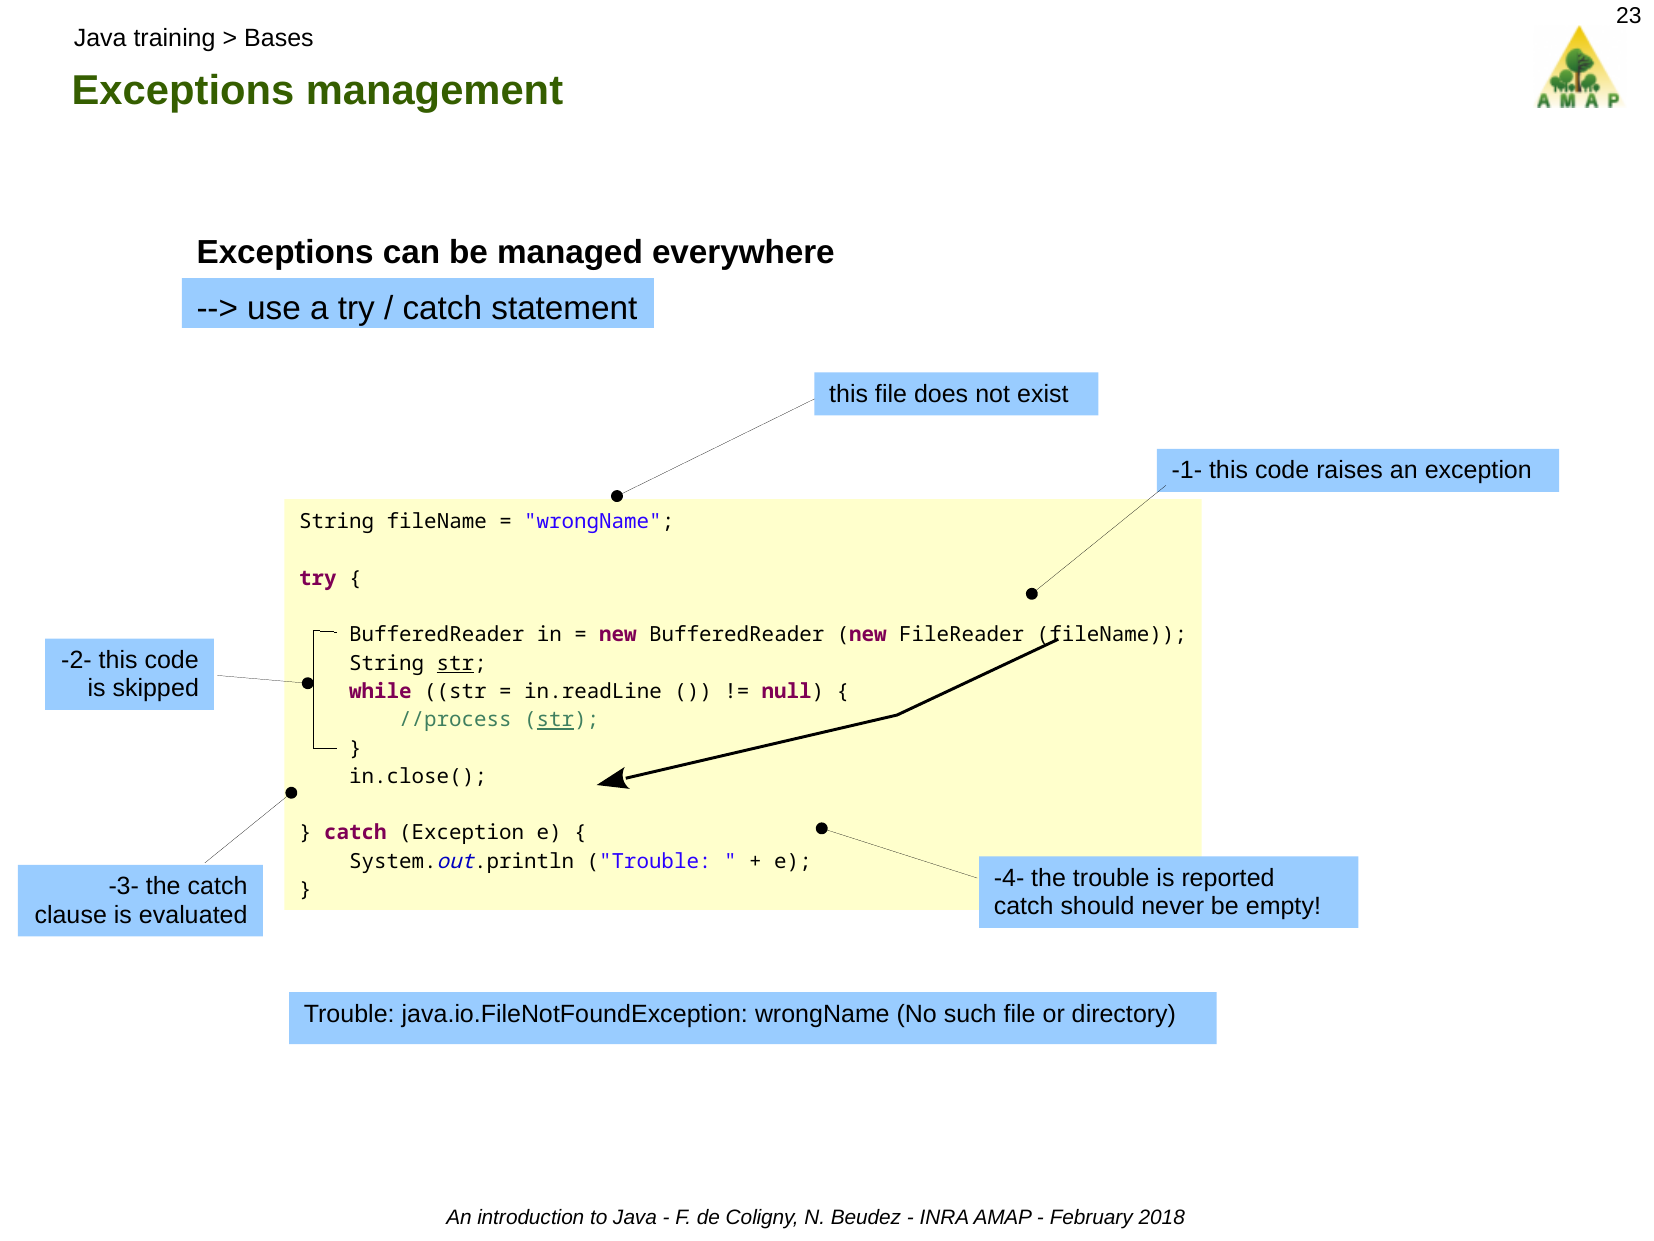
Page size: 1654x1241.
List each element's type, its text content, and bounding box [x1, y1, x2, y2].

text_box String fileName = "wrongName"; try { BufferedReader in = new BufferedReader (new FileReader (fileName)); String str; while ((str = in.readLine ()) != null) { //process (str); } in.close(); } catch (Exception e) { System.out.println ("Trouble: " + e); } [284, 499, 1202, 858]
picture [1533, 25, 1627, 108]
text_box -4- the trouble is reported catch should never be empty! [979, 856, 1359, 928]
text_box -1- this code raises an exception [1156, 448, 1560, 492]
text_box Exceptions management [56, 59, 1120, 121]
text_box -3- the catch clause is evaluated [17, 864, 263, 937]
text_box this file does not exist [814, 372, 1099, 416]
text_box Trouble: java.io.FileNotFoundException: wrongName (No such file or directory) [289, 992, 1217, 1045]
text_box Exceptions can be managed everywhere --> use a try / catch statement [181, 207, 1634, 344]
text_box -2- this code is skipped [45, 638, 214, 710]
text_box Java training > Bases [59, 16, 1004, 60]
